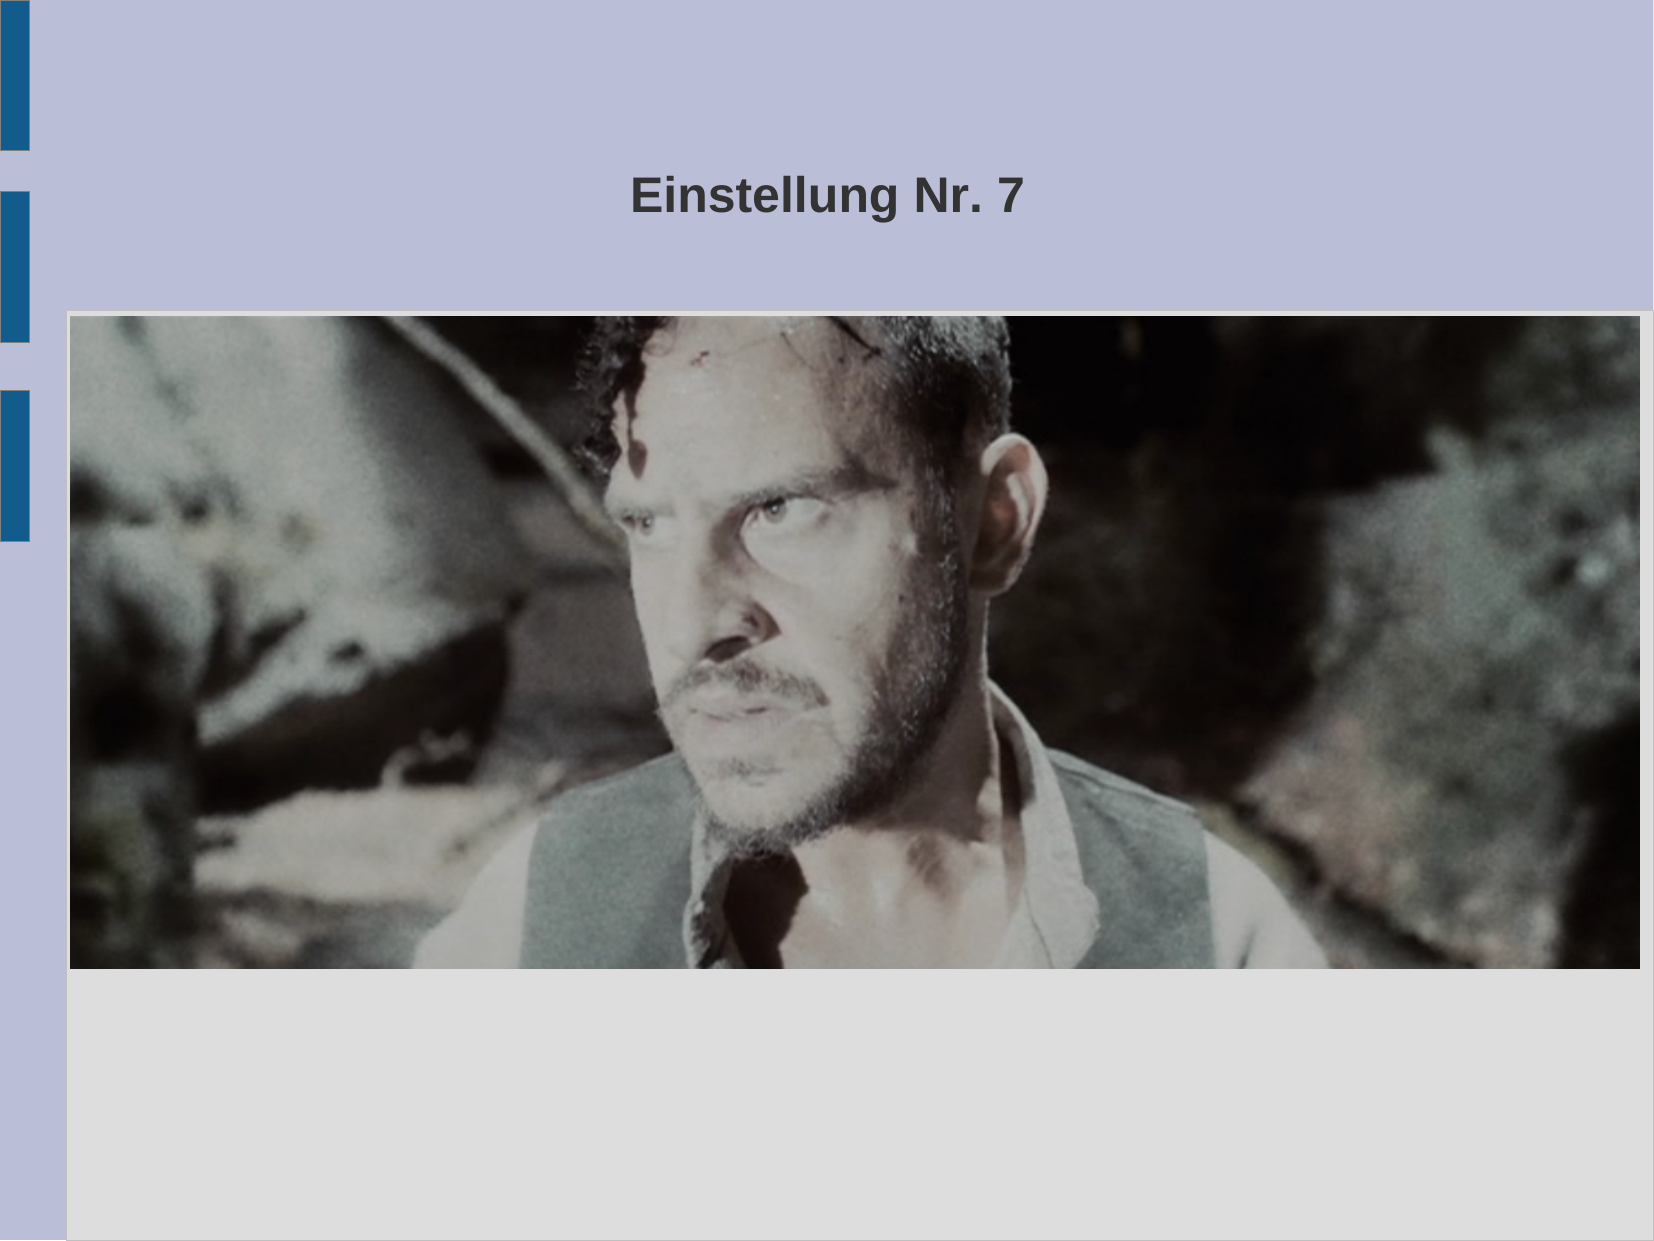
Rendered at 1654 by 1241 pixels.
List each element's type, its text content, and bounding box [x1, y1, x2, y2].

picture [70, 316, 1640, 969]
title Einstellung Nr. 7 [121, 91, 1534, 299]
